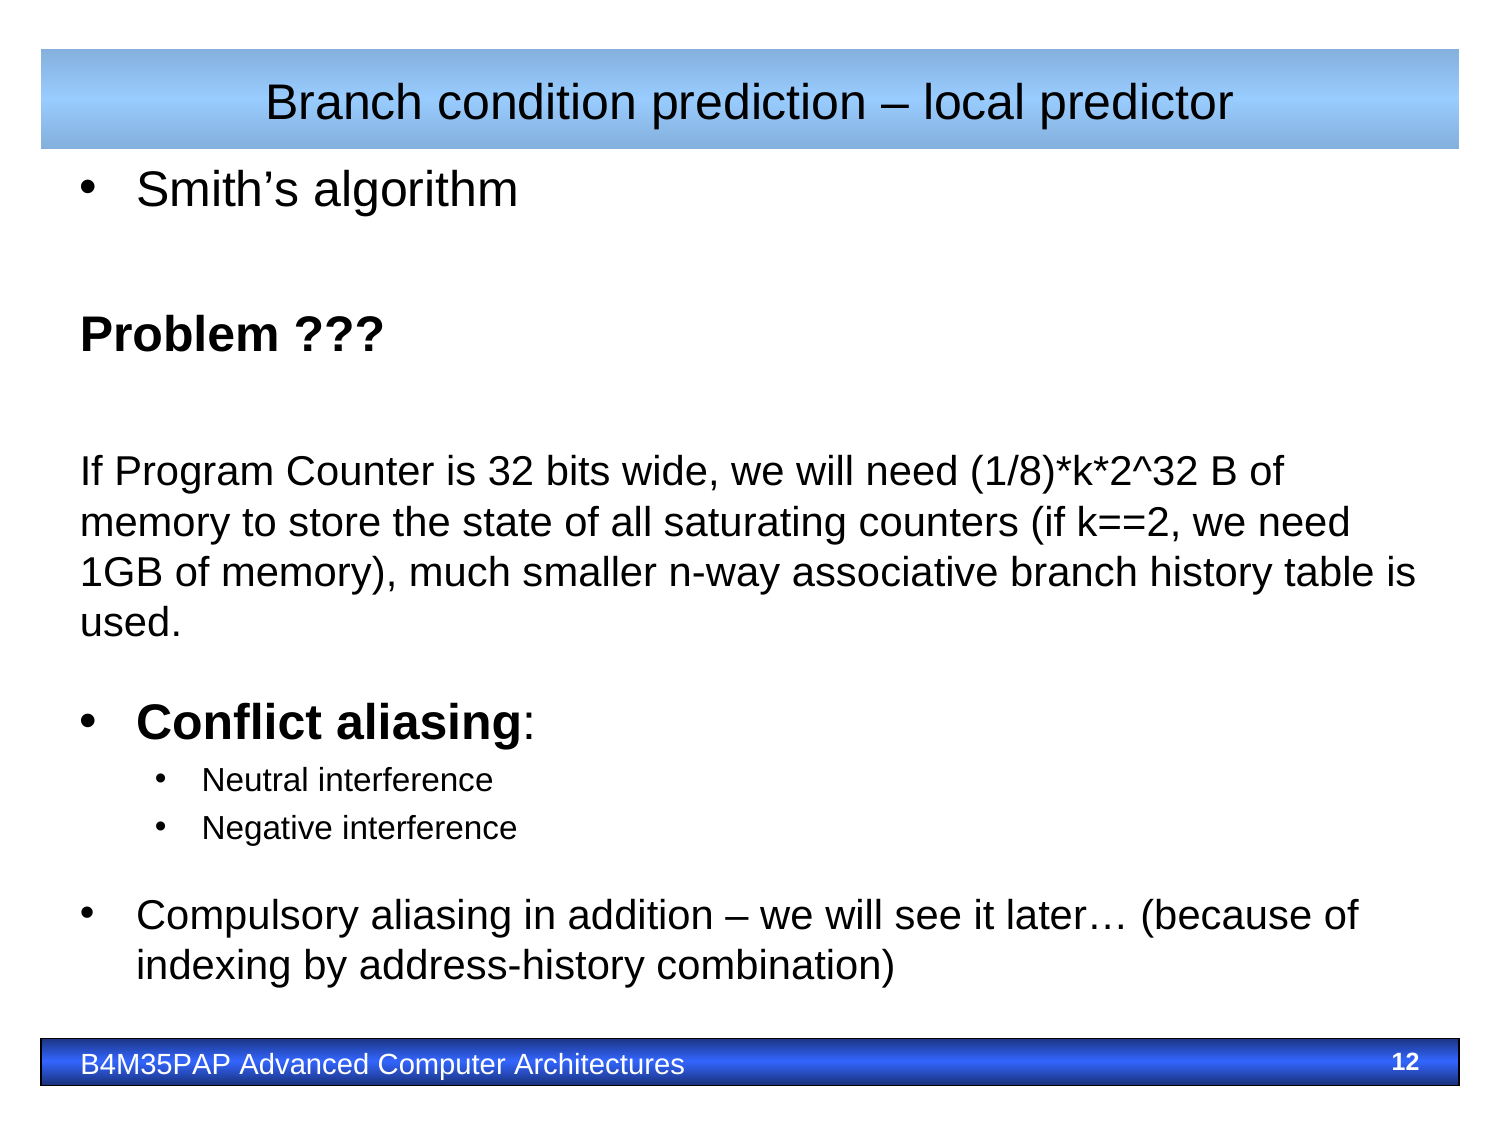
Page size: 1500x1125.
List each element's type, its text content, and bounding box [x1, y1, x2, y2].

list Smith’s algorithm Problem ??? If Program Counter is 32 bits wide, we will need (1/8)*k*2^32 B of memory to store the state of all saturating counters (if k==2, we need 1GB of memory), much smaller n-way associative branch history table is used. Conflict aliasing: Neutral interference Negative interference Compulsory aliasing in addition – we will see it later… (because of indexing by address-history combination) [64, 148, 1436, 1018]
title Branch condition prediction – local predictor [41, 49, 1459, 149]
